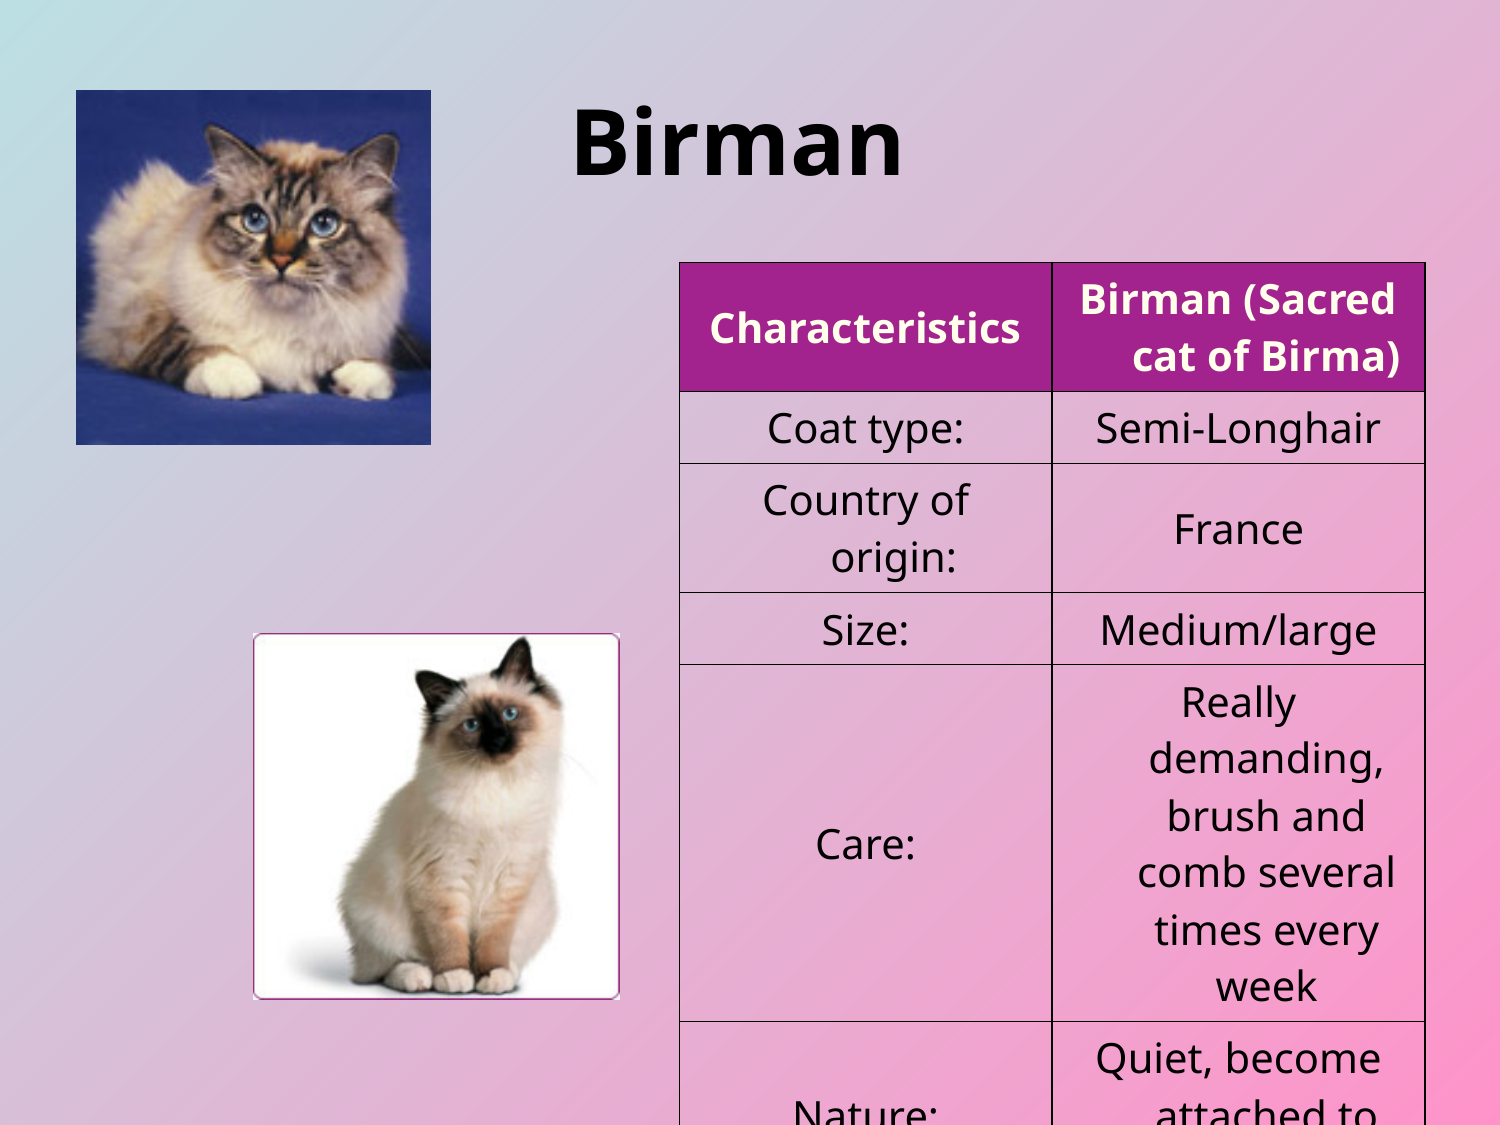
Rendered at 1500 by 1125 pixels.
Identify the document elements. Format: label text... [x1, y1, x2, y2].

table_cell Nature: [799, 1107, 811, 1125]
table_cell Coat type: [680, 392, 1051, 463]
picture [76, 90, 431, 445]
table_header Characteristics [680, 263, 1051, 391]
table_cell Size: [680, 593, 1051, 664]
table_cell Quiet, become attached to owner, [1053, 1022, 1424, 1125]
table_cell Really demanding, brush and comb several times every week [1053, 665, 1424, 1021]
title Birman [75, 45, 1425, 233]
picture [253, 633, 620, 1000]
table_cell Medium/large [1053, 593, 1424, 664]
table_cell Nature: [680, 1022, 1051, 1125]
table_header Birman (Sacred cat of Birma) [1053, 263, 1424, 391]
table_cell Country of origin: [680, 464, 1051, 592]
table_cell France [1053, 464, 1424, 592]
table_cell Semi-Longhair [1053, 392, 1424, 463]
table_cell Care: [680, 665, 1051, 1021]
